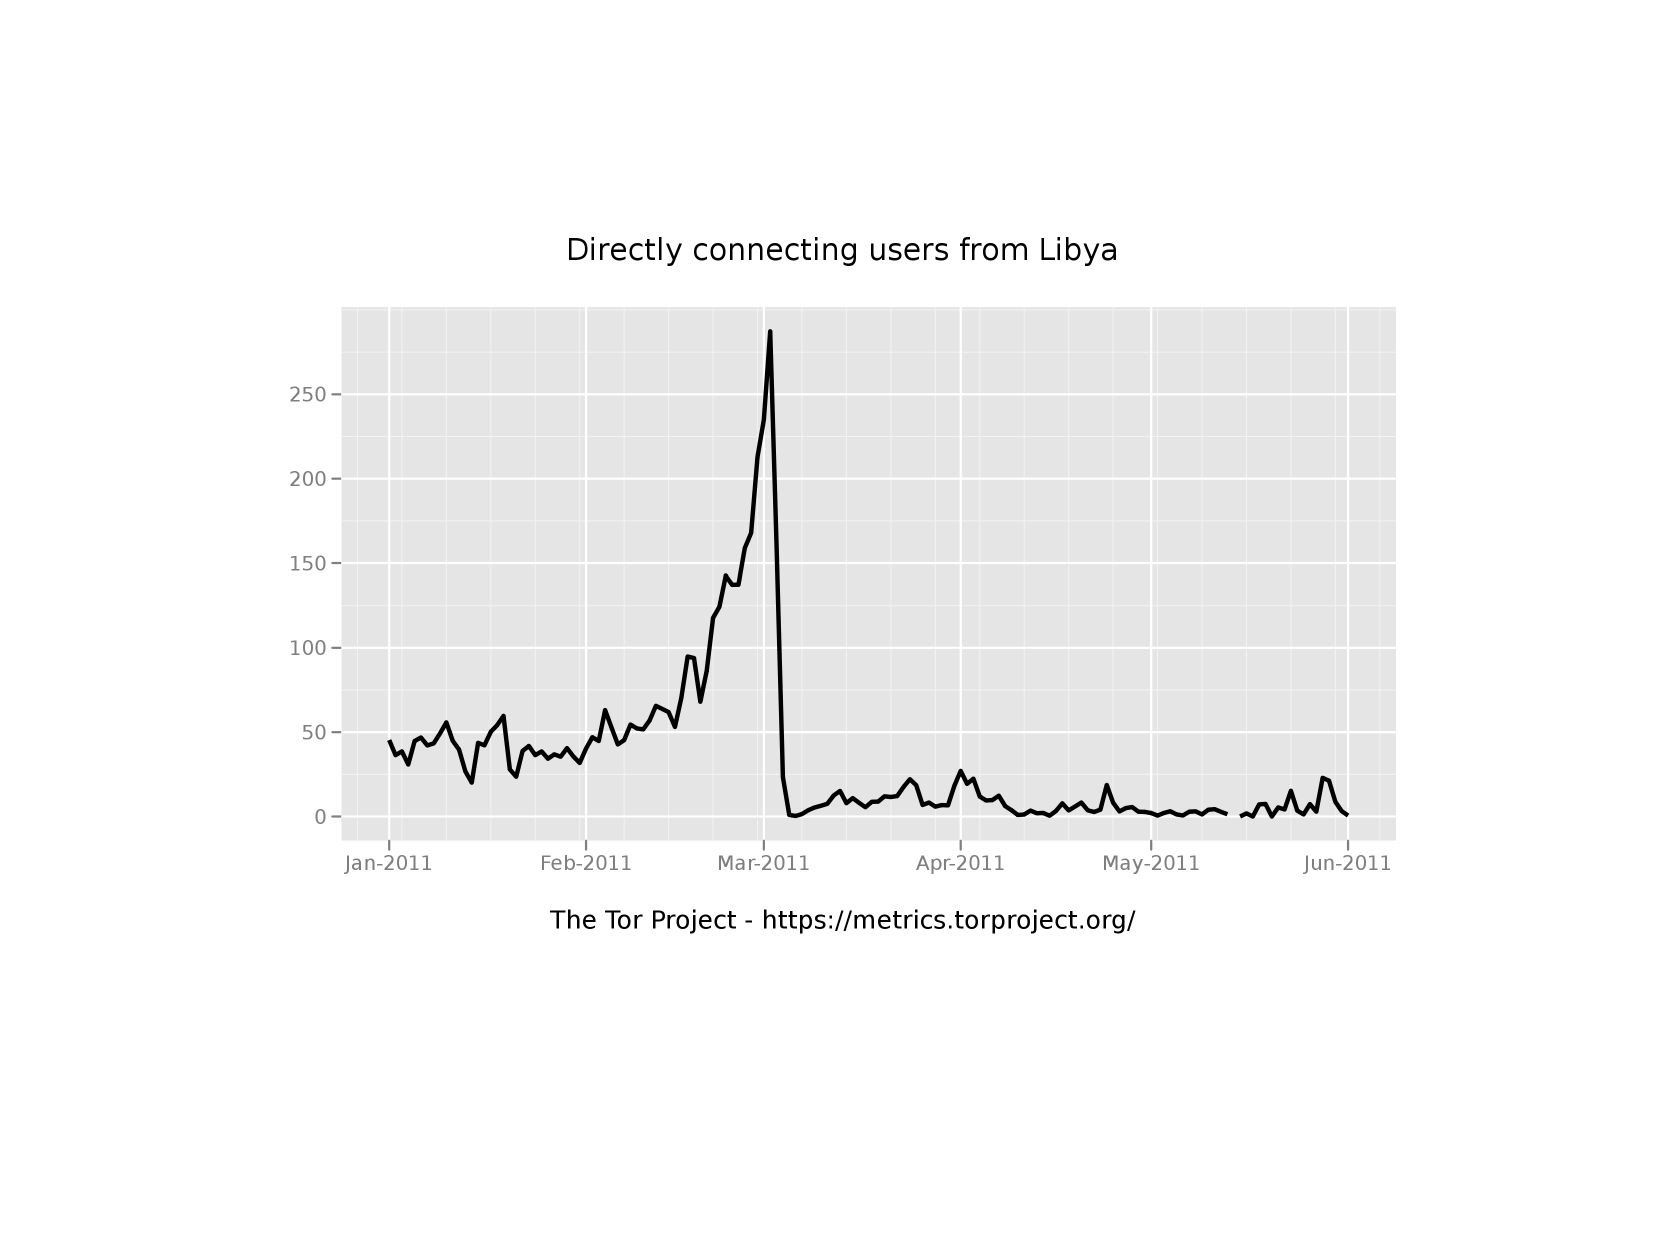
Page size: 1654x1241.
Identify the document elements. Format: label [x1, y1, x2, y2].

picture [241, 200, 1441, 951]
